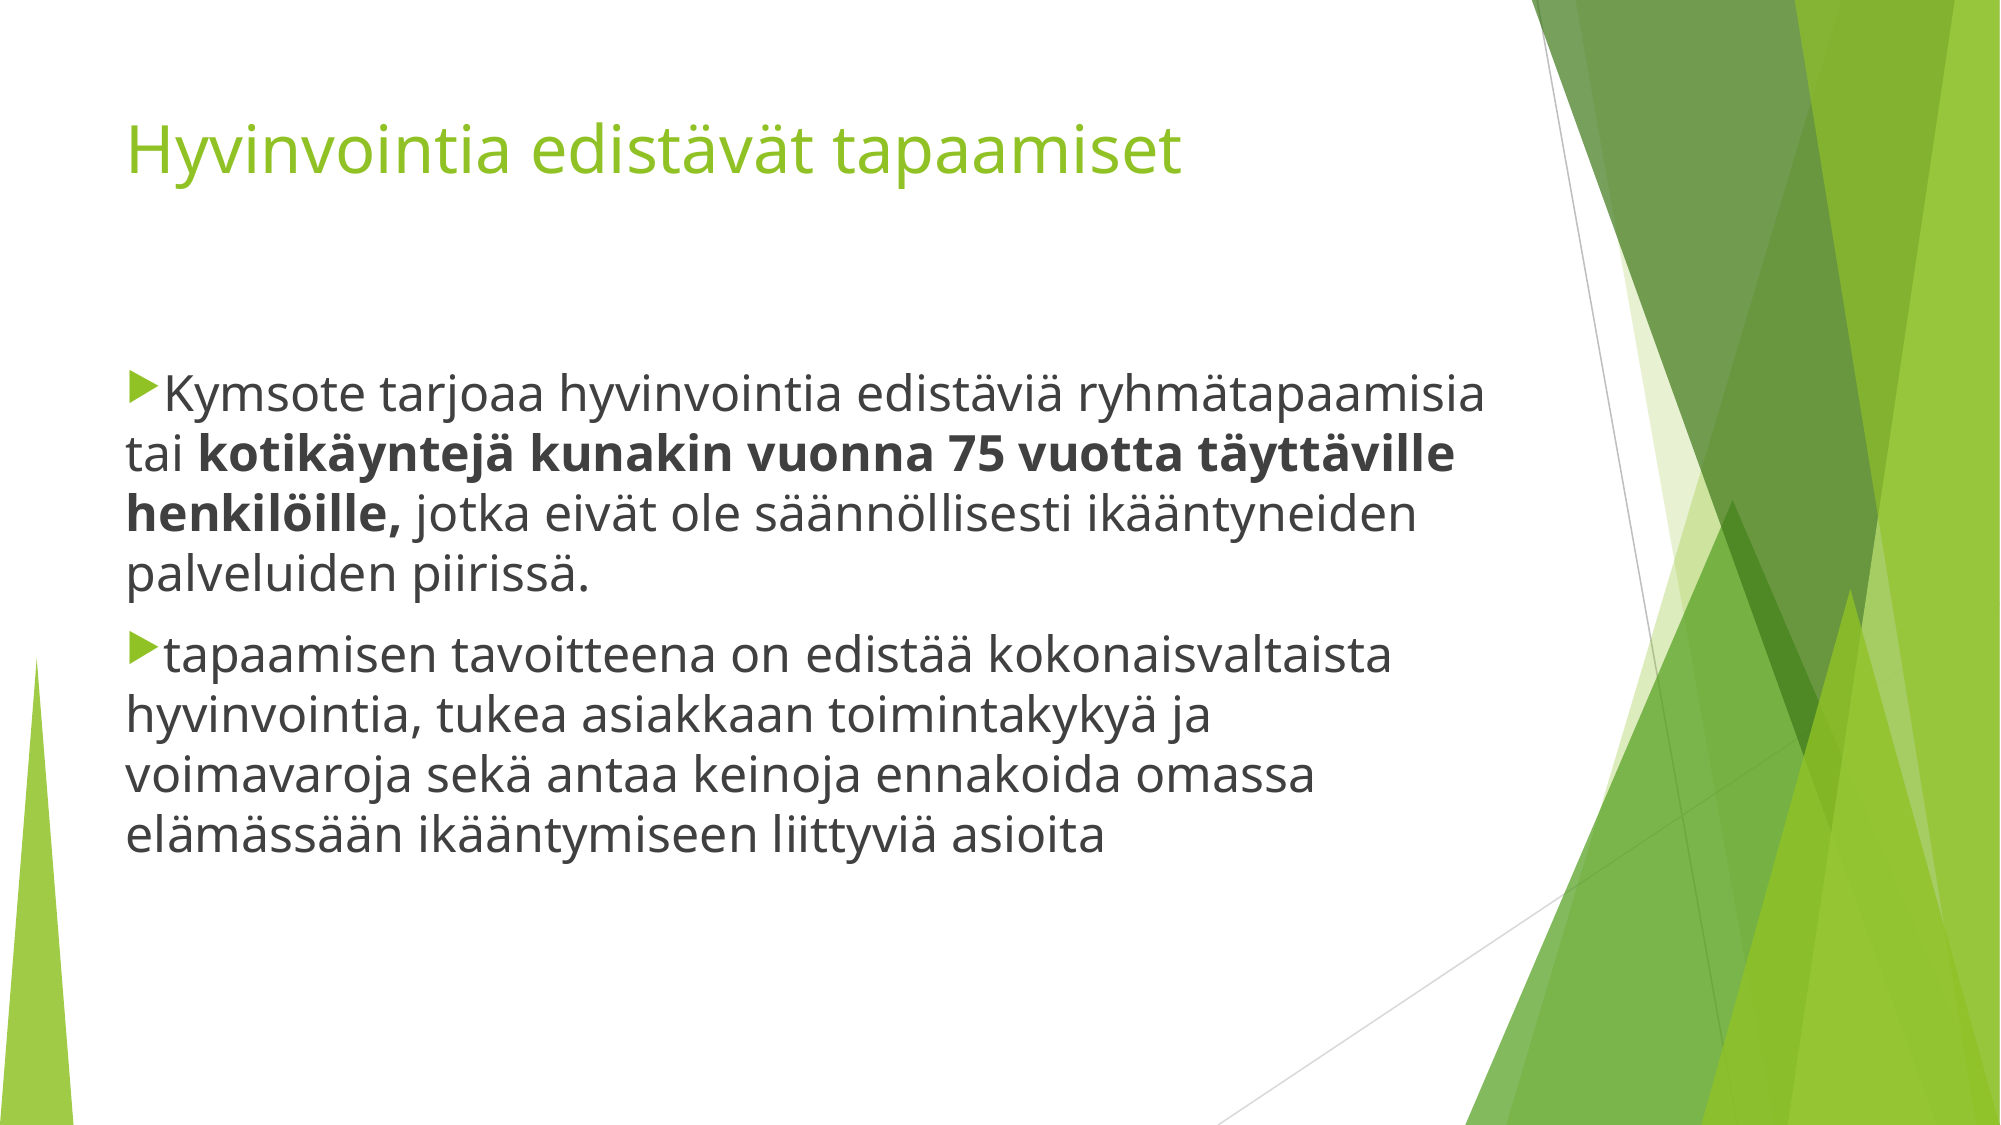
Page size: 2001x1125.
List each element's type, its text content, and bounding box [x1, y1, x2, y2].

title Hyvinvointia edistävät tapaamiset [111, 99, 1522, 317]
list Kymsote tarjoaa hyvinvointia edistäviä ryhmätapaamisia tai kotikäyntejä kunakin vuonna 75 vuotta täyttäville henkilöille, jotka eivät ole säännöllisesti ikääntyneiden palveluiden piirissä. tapaamisen tavoitteena on edistää kokonaisvaltaista hyvinvointia, tukea asiakkaan toimintakykyä ja voimavaroja sekä antaa keinoja ennakoida omassa elämässään ikääntymiseen liittyviä asioita [111, 354, 1522, 992]
